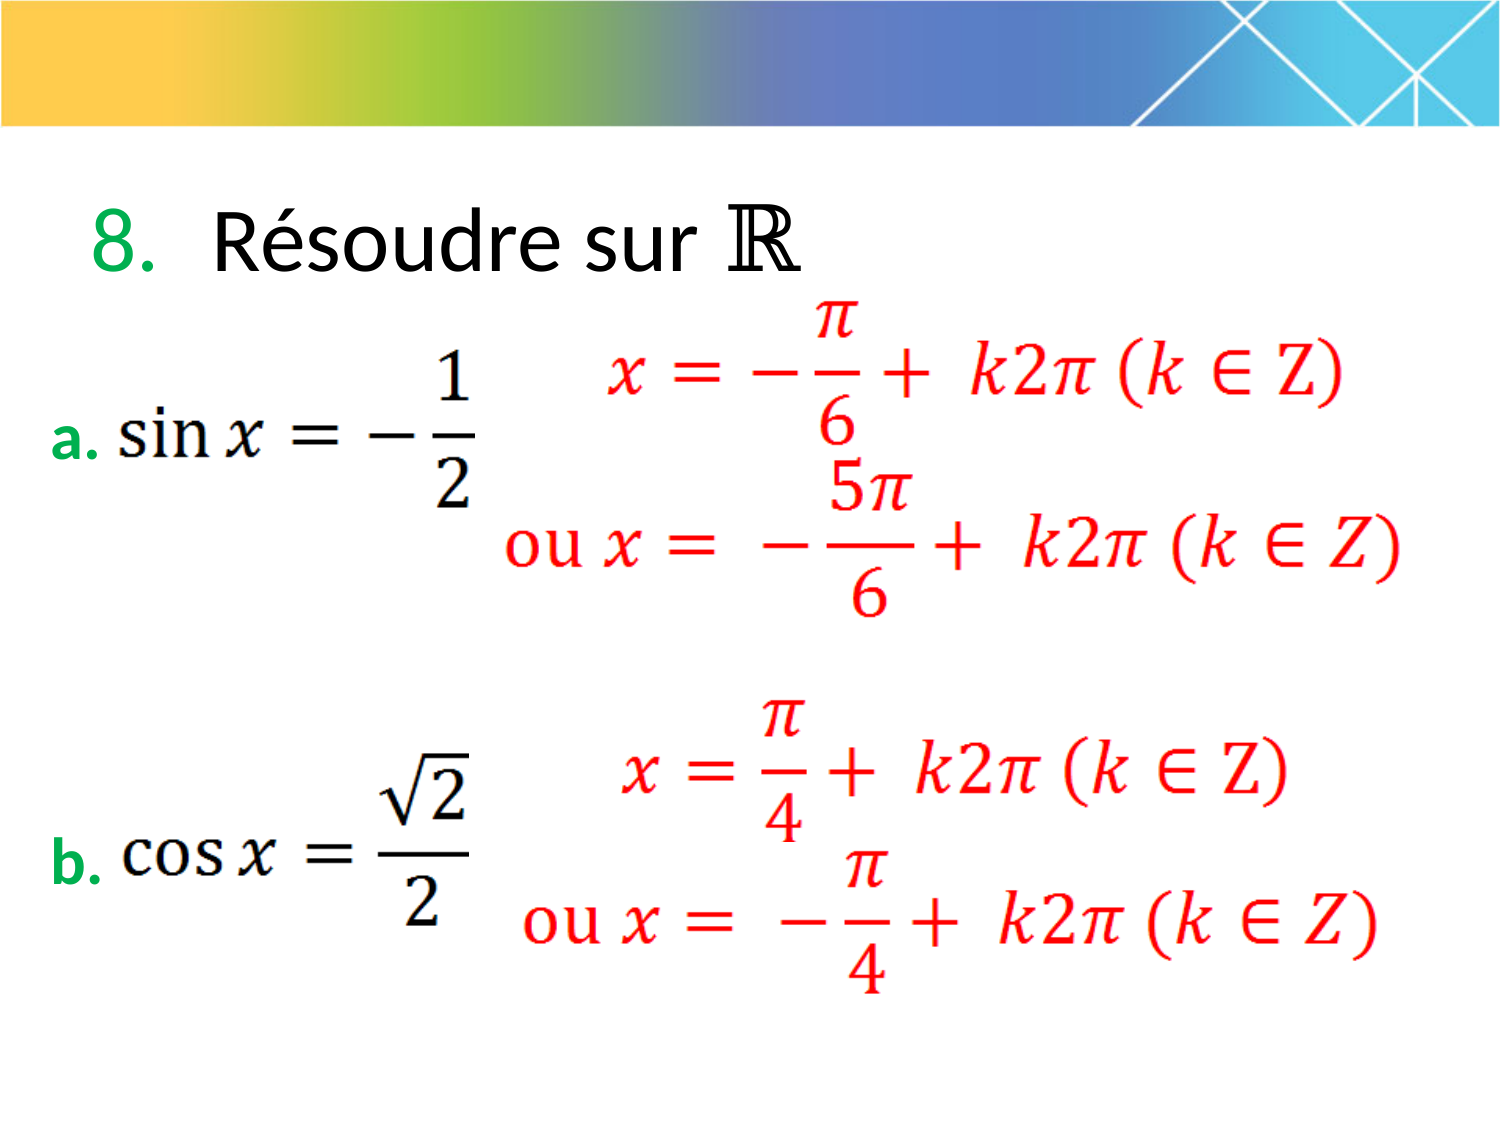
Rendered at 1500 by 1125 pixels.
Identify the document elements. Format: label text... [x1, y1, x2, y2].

picture [503, 292, 1406, 633]
text_box a. b. [35, 385, 821, 1125]
picture [117, 339, 475, 522]
picture [521, 691, 1383, 1008]
picture [0, 0, 1500, 128]
picture [120, 738, 469, 940]
title Résoudre sur ℝ [75, 164, 1426, 305]
